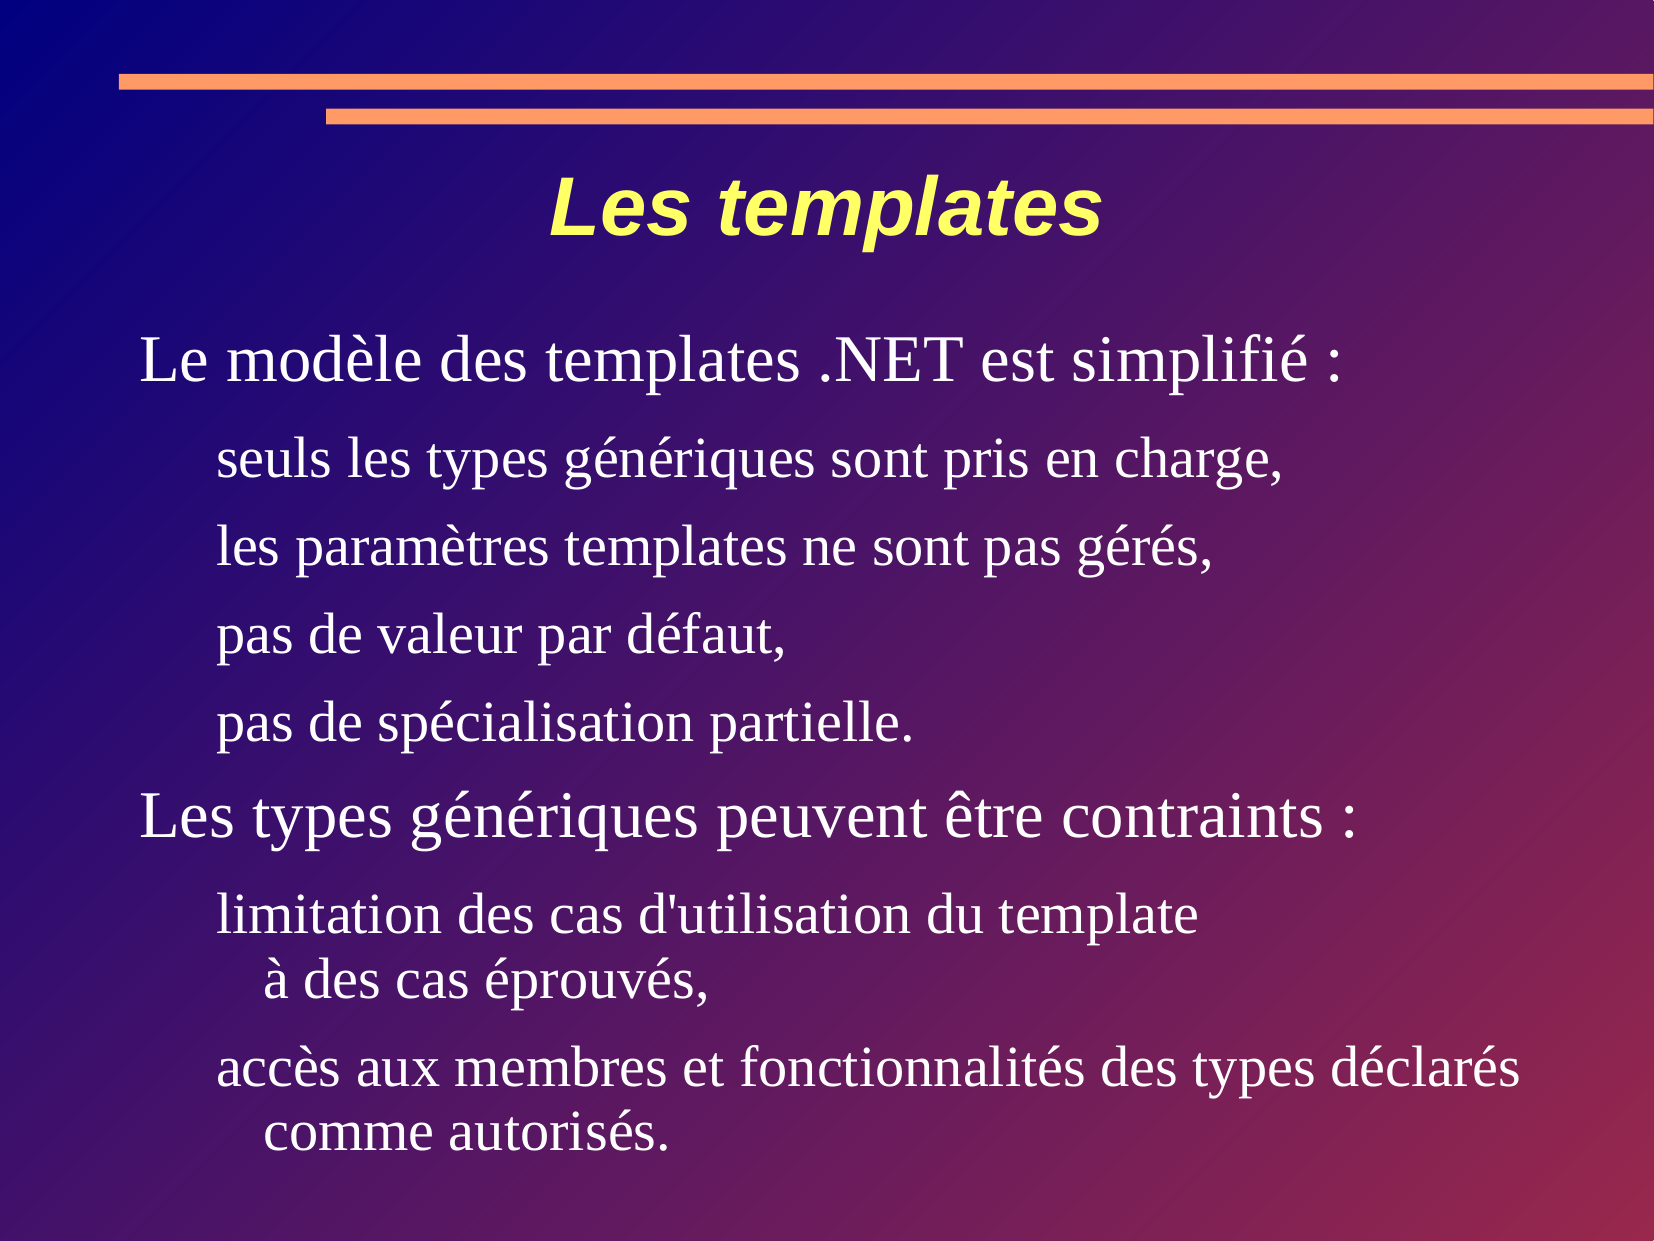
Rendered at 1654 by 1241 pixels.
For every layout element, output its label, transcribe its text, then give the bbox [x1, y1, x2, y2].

title Les templates [121, 102, 1534, 311]
list Le modèle des templates .NET est simplifié : seuls les types génériques sont pris en charge, les paramètres templates ne sont pas gérés, pas de valeur par défaut, pas de spécialisation partielle. Les types génériques peuvent être contraints : limitation des cas d'utilisation du template à des cas éprouvés, accès aux membres et fonctionnalités des types déclarés comme autorisés. [121, 321, 1534, 1164]
